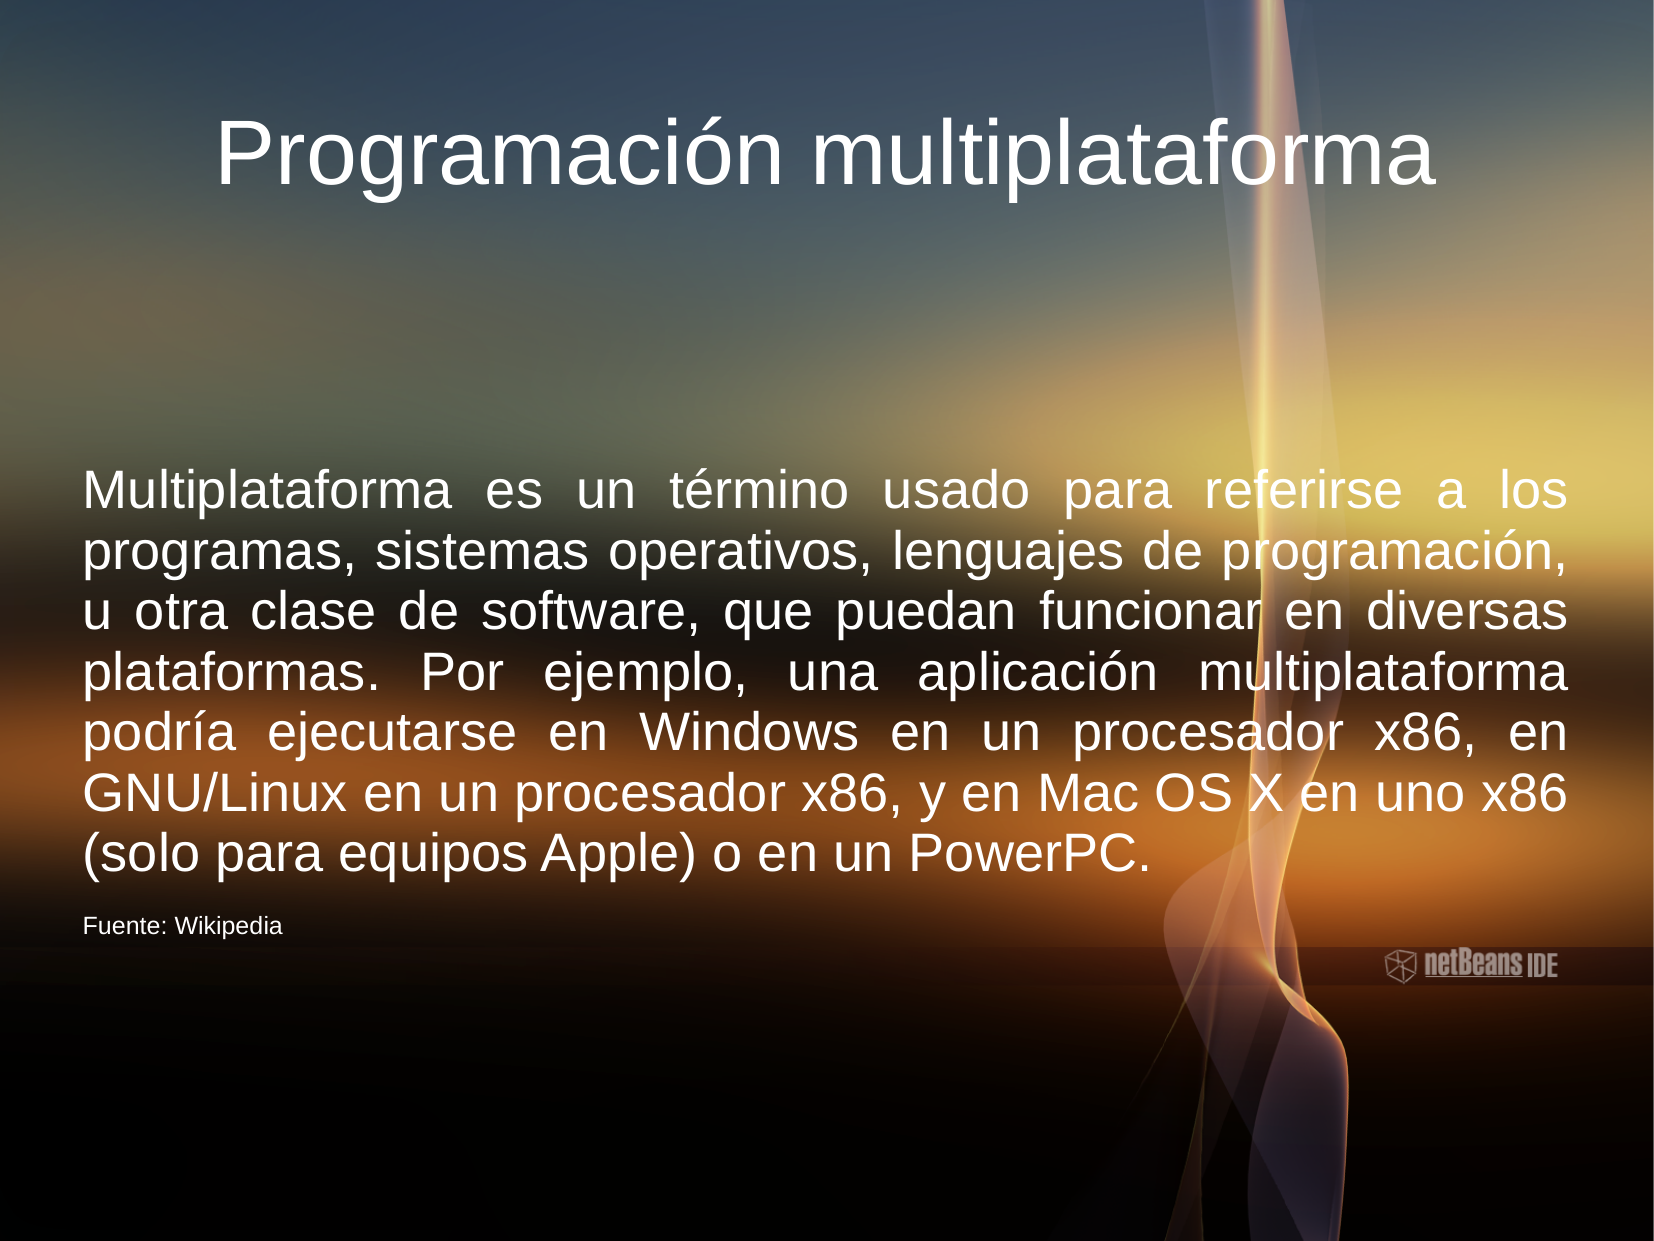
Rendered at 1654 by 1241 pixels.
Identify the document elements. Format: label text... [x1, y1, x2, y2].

picture [0, 0, 1654, 1241]
subtitle Multiplataforma es un término usado para referirse a los programas, sistemas operativos, lenguajes de programación, u otra clase de software, que puedan funcionar en diversas plataformas. Por ejemplo, una aplicación multiplataforma podría ejecutarse en Windows en un procesador x86, en GNU/Linux en un procesador x86, y en Mac OS X en uno x86 (solo para equipos Apple) o en un PowerPC. Fuente: Wikipedia [82, 290, 1571, 1109]
title Programación multiplataforma [82, 49, 1571, 257]
